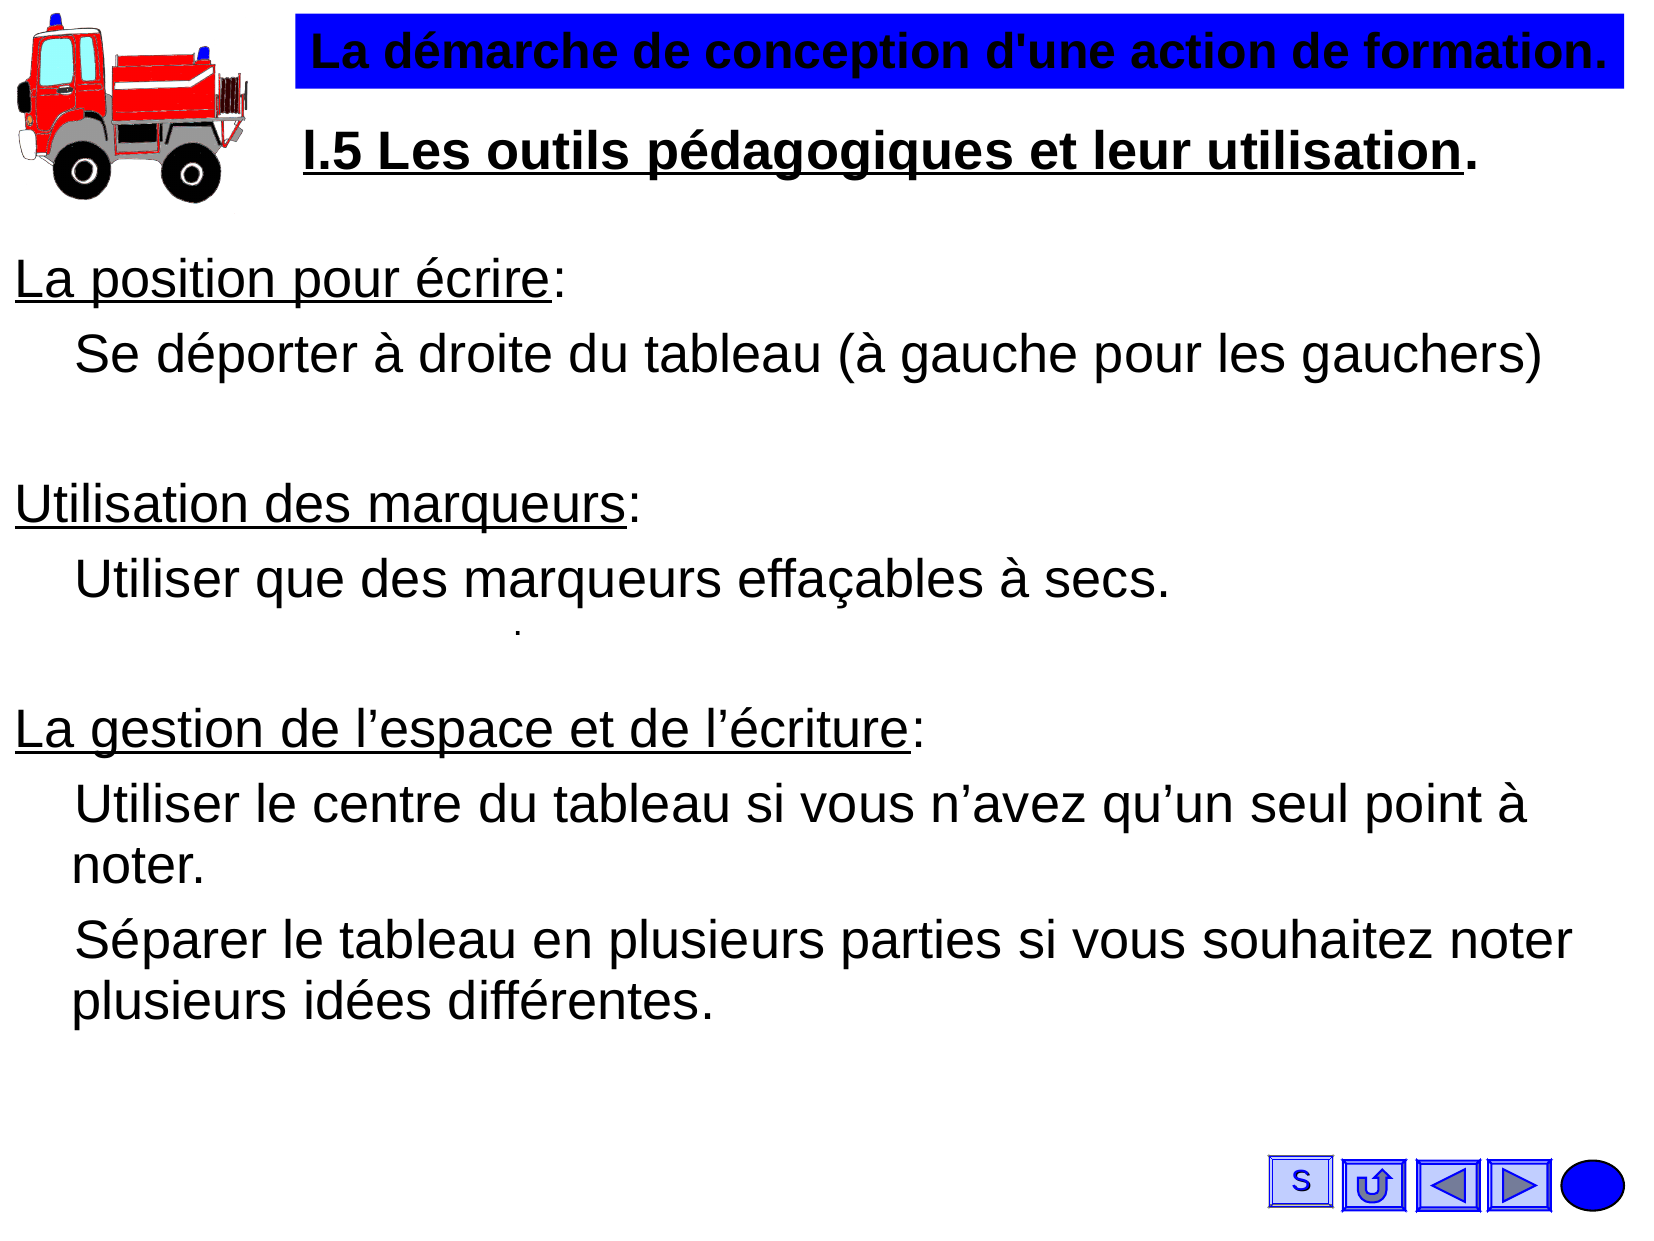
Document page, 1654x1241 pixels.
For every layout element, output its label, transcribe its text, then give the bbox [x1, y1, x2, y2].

text_box La position pour écrire: Se déporter à droite du tableau (à gauche pour les gauchers) Utilisation des marqueurs: Utiliser que des marqueurs effaçables à secs. La gestion de l’espace et de l’écriture: Utiliser le centre du tableau si vous n’avez qu’un seul point à noter. Séparer le tableau en plusieurs parties si vous souhaitez noter plusieurs idées différentes. [0, 241, 1654, 1039]
text_box La démarche de conception d'une action de formation. [295, 13, 1625, 89]
text_box [1561, 1160, 1625, 1211]
text_box l.5 Les outils pédagogiques et leur utilisation. [287, 112, 1495, 189]
picture [8, 8, 257, 216]
